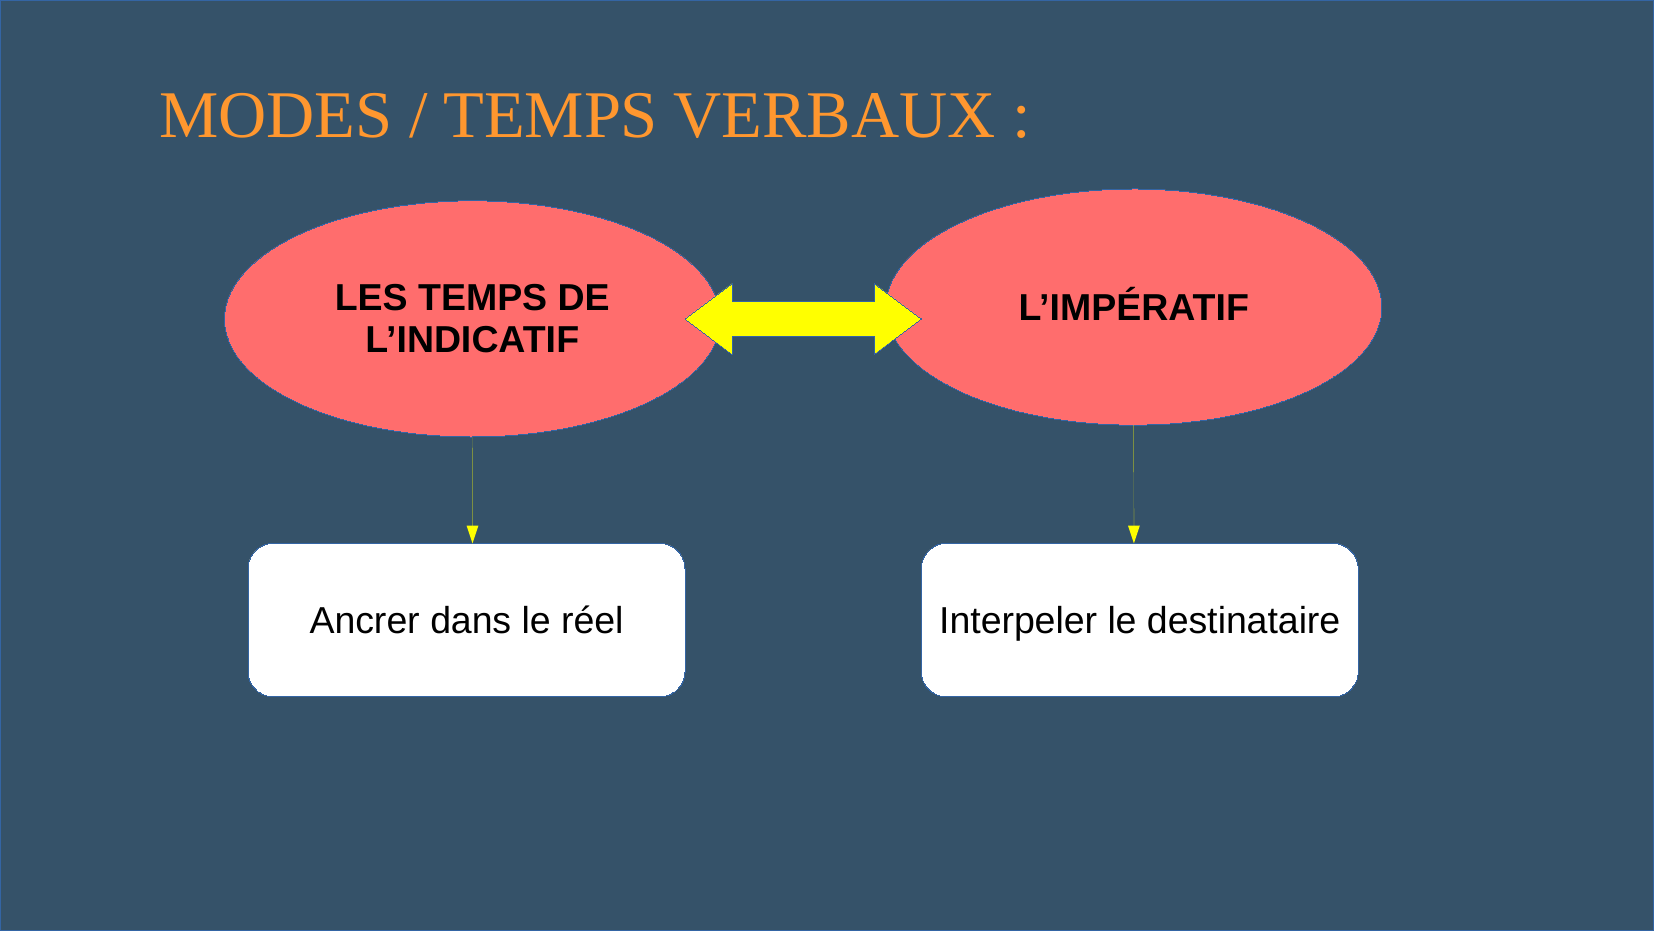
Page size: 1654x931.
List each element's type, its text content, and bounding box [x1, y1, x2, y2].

text_box Ancrer dans le réel [248, 543, 686, 697]
text_box Interpeler le destinataire [921, 543, 1359, 697]
text_box L’IMPÉRATIF [887, 188, 1382, 426]
text_box LES TEMPS DE L’INDICATIF [224, 200, 716, 438]
list MODES / TEMPS VERBAUX : [70, 70, 1560, 863]
text_box [0, 0, 1654, 931]
